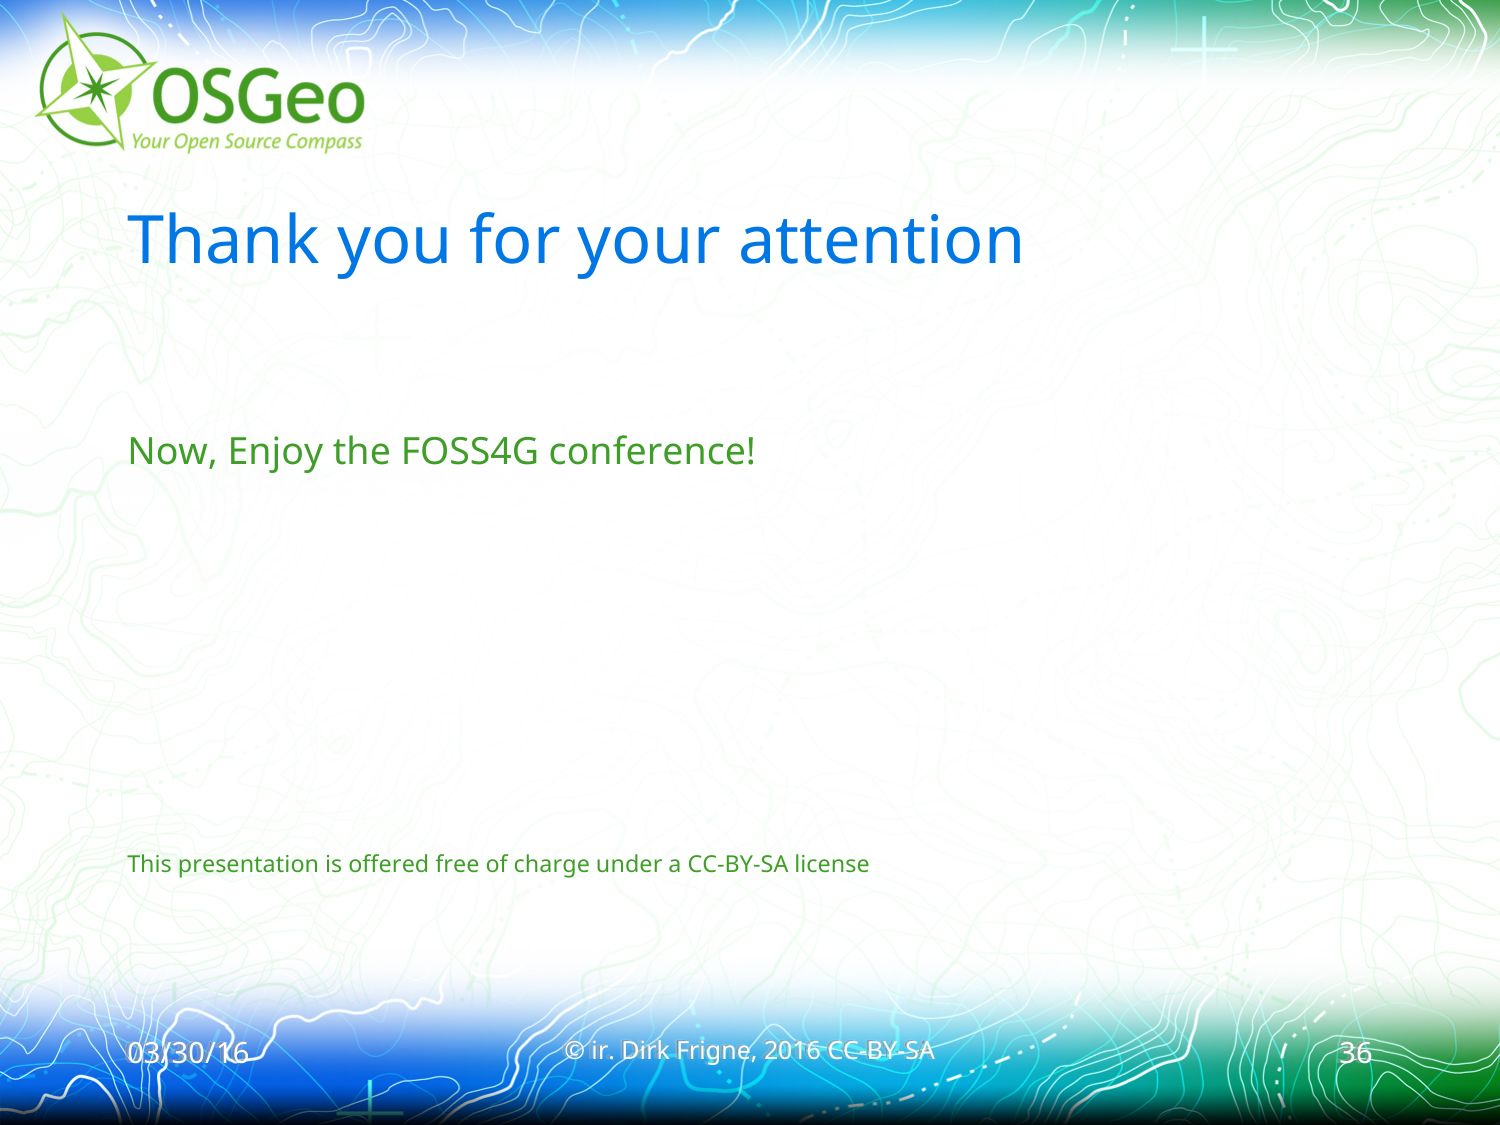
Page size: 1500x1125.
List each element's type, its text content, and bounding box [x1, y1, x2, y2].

picture [0, 0, 1500, 1125]
list Now, Enjoy the FOSS4G conference! This presentation is offered free of charge under a CC-BY-SA license [112, 236, 1388, 889]
title Thank you for your attention [112, 187, 1388, 236]
